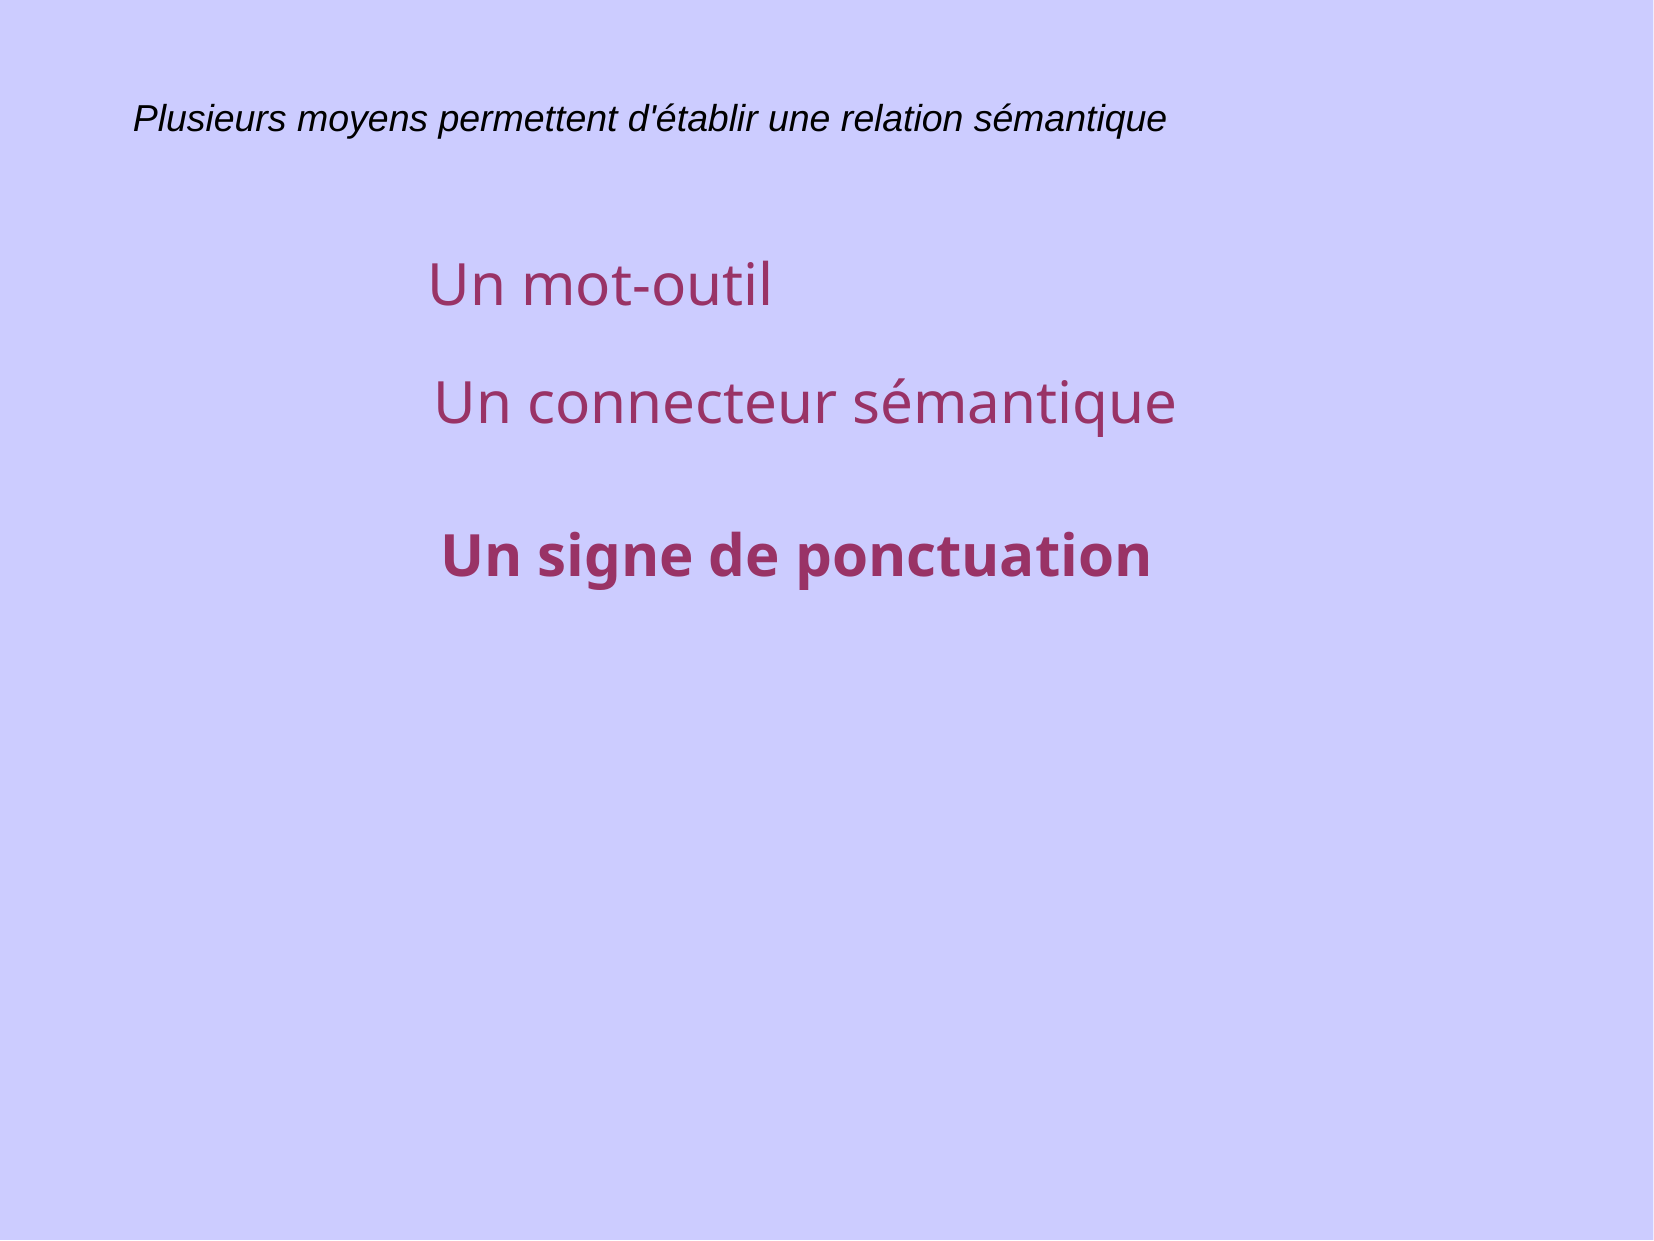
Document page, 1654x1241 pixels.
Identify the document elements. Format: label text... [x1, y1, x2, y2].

text_box Un signe de ponctuation [425, 507, 1313, 601]
text_box Un connecteur sémantique [419, 354, 1447, 443]
text_box Plusieurs moyens permettent d'établir une relation sémantique [118, 88, 1182, 146]
text_box Un mot-outil [413, 236, 748, 325]
